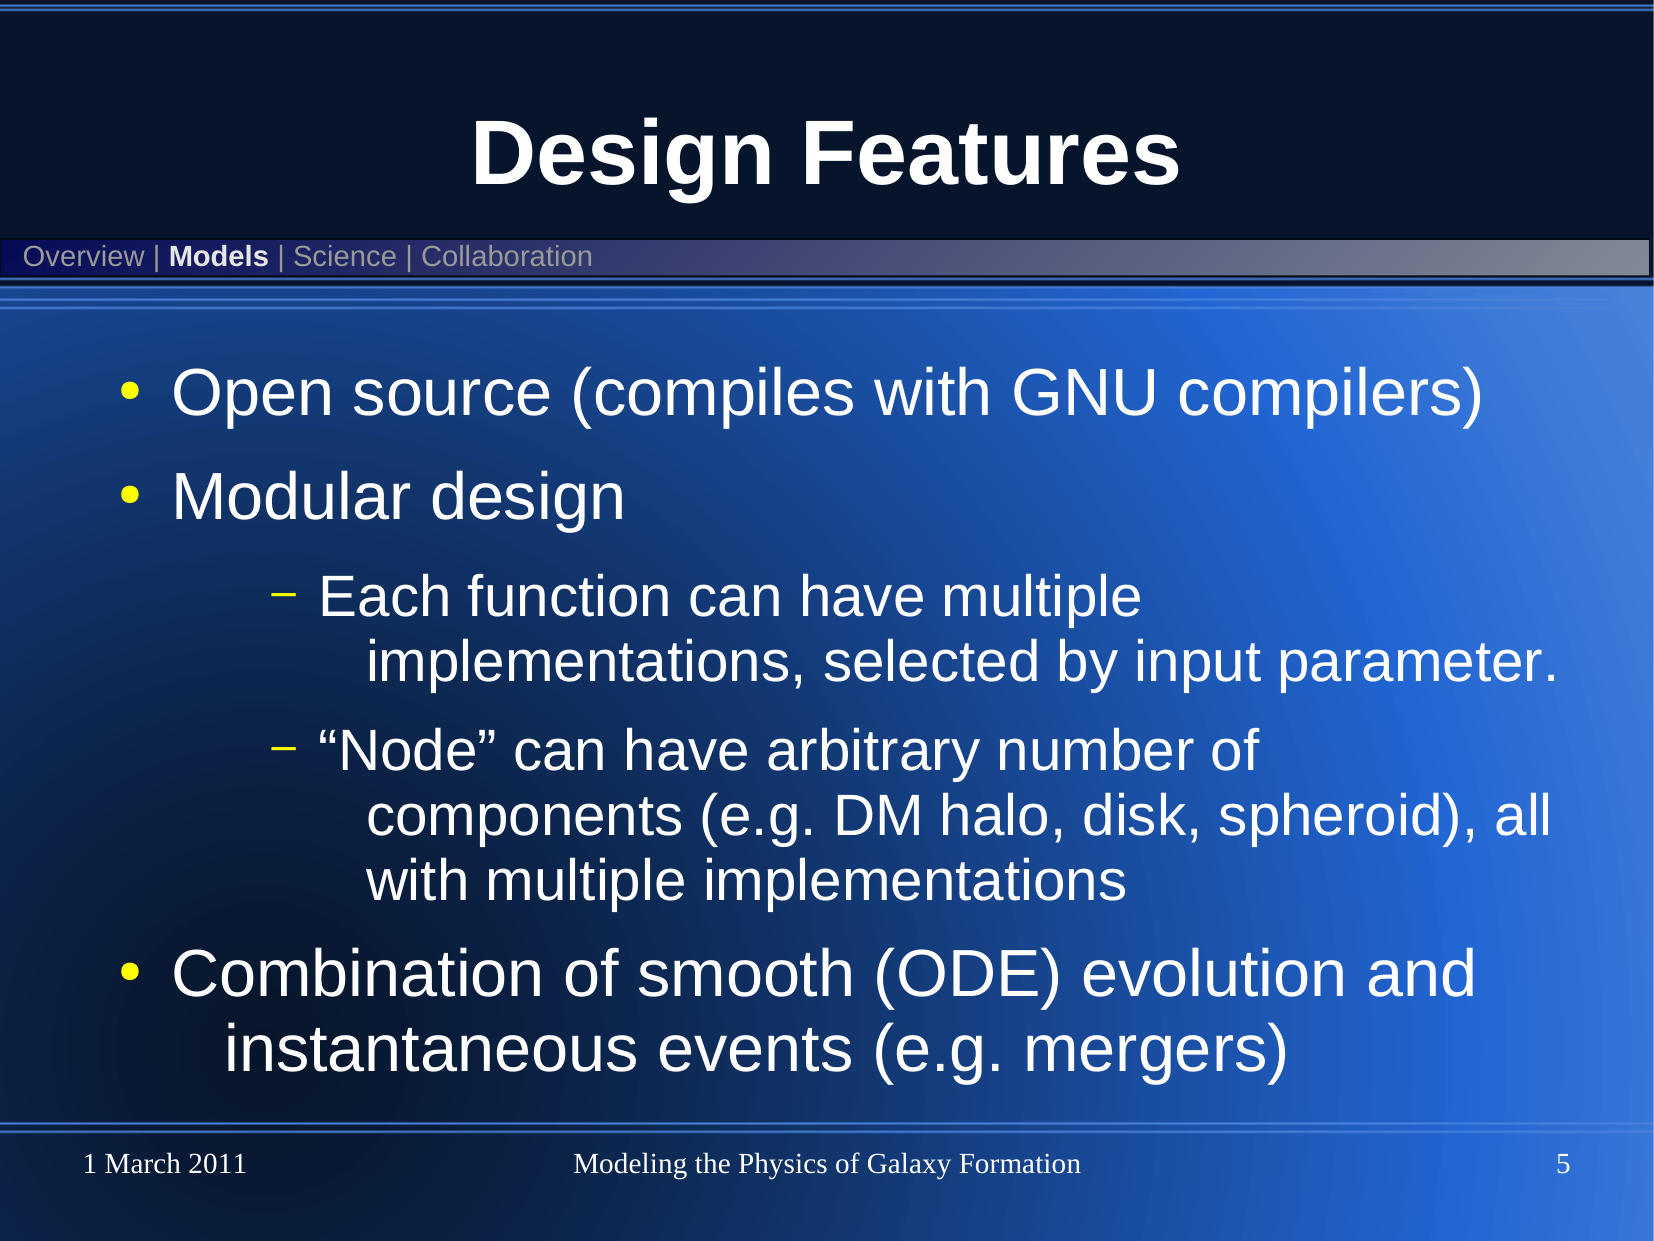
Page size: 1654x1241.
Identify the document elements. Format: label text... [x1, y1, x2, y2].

text_box Overview | Models | Science | Collaboration [7, 232, 1651, 281]
title Design Features [82, 56, 1571, 232]
text_box [0, 238, 7, 277]
picture [0, 0, 1654, 1241]
list Open source (compiles with GNU compilers) Modular design Each function can have multiple implementations, selected by input parameter. “Node” can have arbitrary number of components (e.g. DM halo, disk, spheroid), all with multiple implementations Combination of smooth (ODE) evolution and instantaneous events (e.g. mergers) [82, 355, 1571, 1086]
